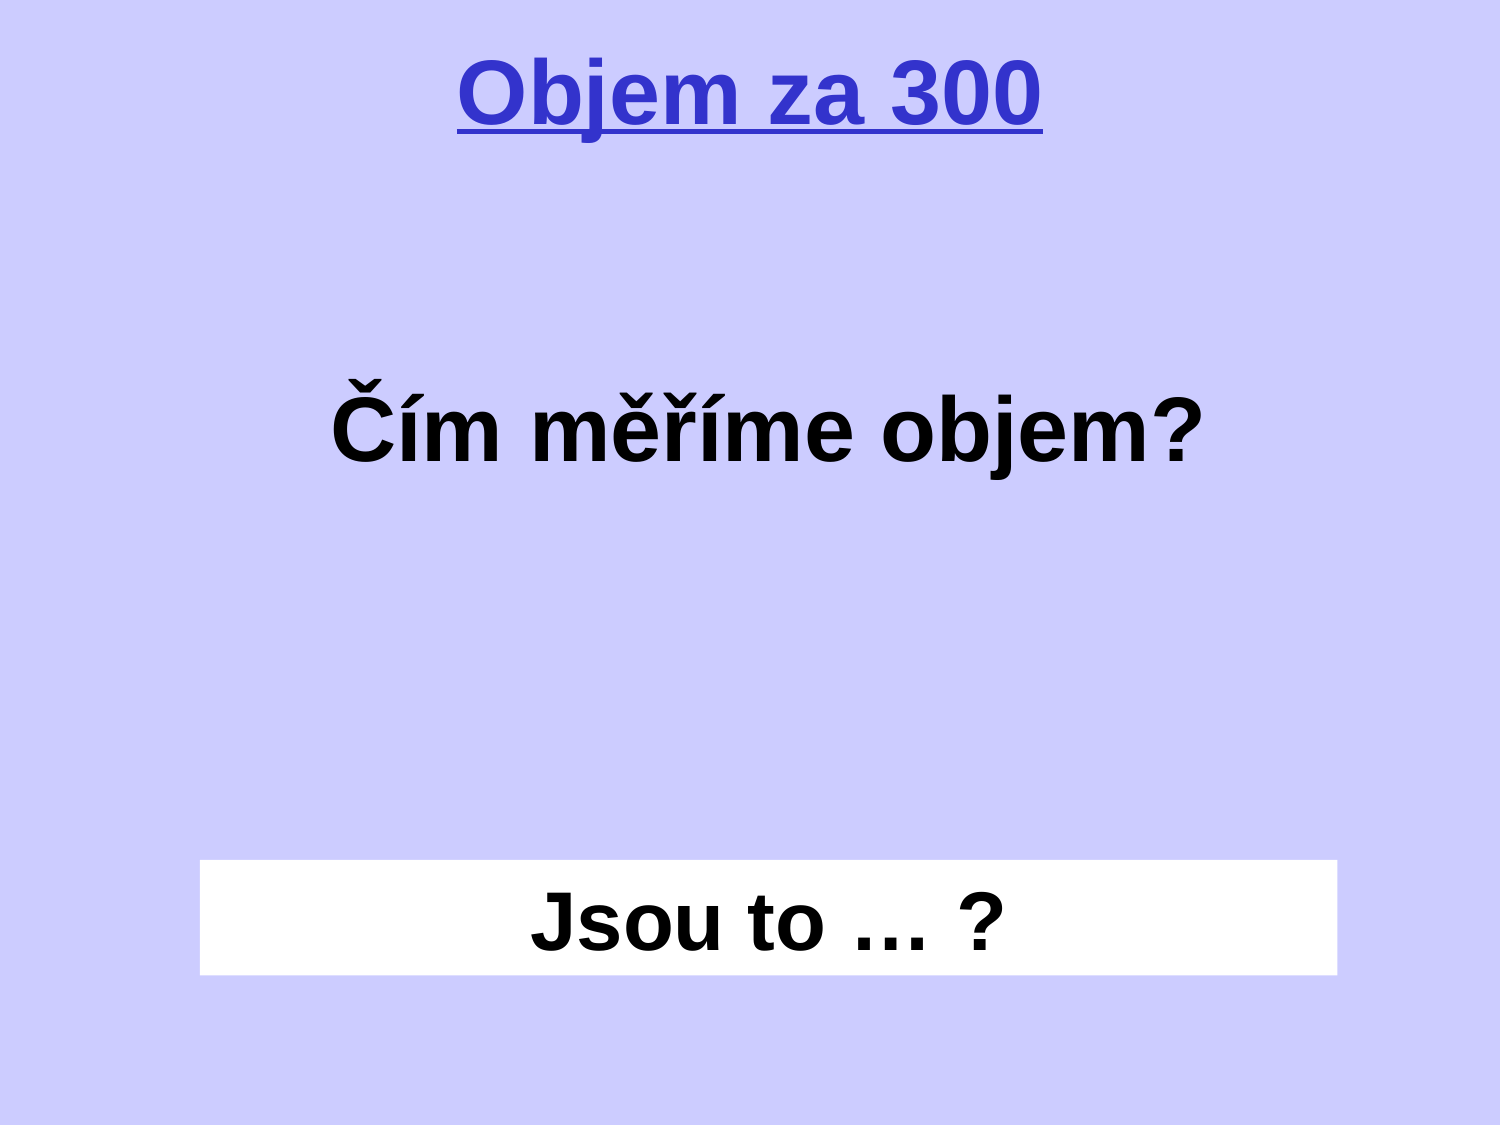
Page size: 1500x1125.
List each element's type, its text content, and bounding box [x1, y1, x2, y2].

text_box Objem za 300 [0, 24, 1500, 151]
text_box Jsou to … ? [199, 859, 1338, 976]
text_box Čím měříme objem? [112, 361, 1426, 488]
